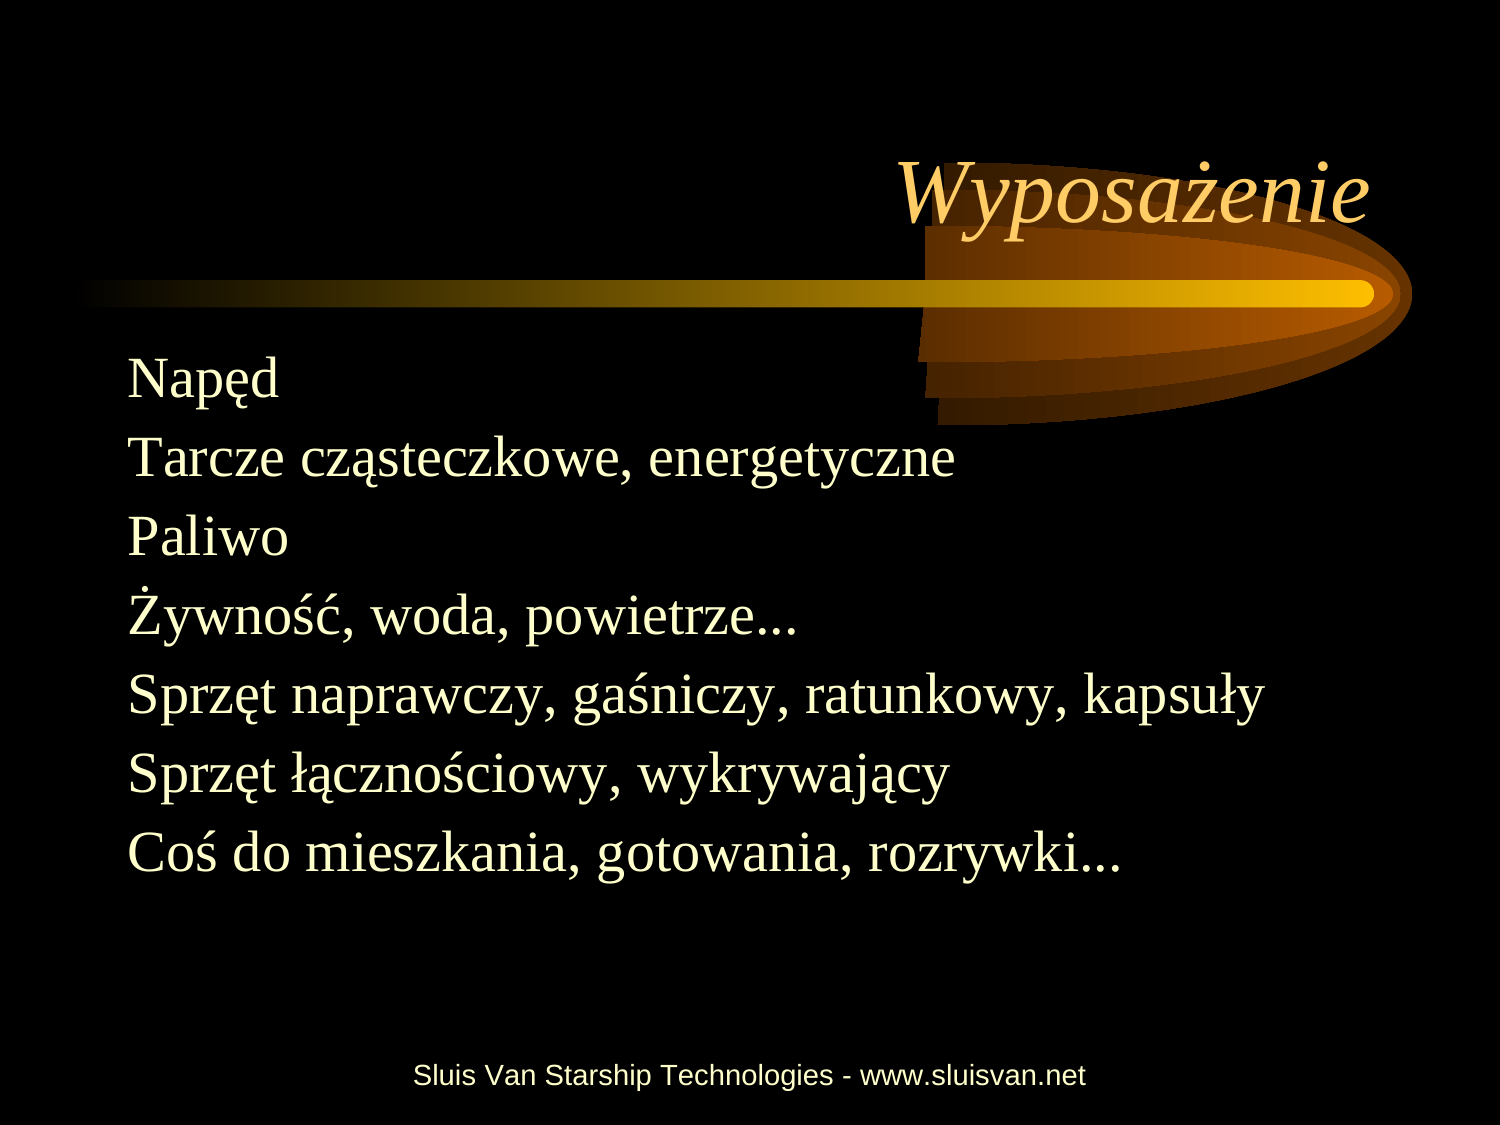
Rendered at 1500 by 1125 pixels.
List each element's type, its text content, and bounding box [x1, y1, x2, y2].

title Wyposażenie [112, 62, 1388, 250]
list Napęd Tarcze cząsteczkowe, energetyczne Paliwo Żywność, woda, powietrze... Sprzęt naprawczy, gaśniczy, ratunkowy, kapsuły Sprzęt łącznościowy, wykrywający Coś do mieszkania, gotowania, rozrywki... [112, 337, 1388, 1013]
